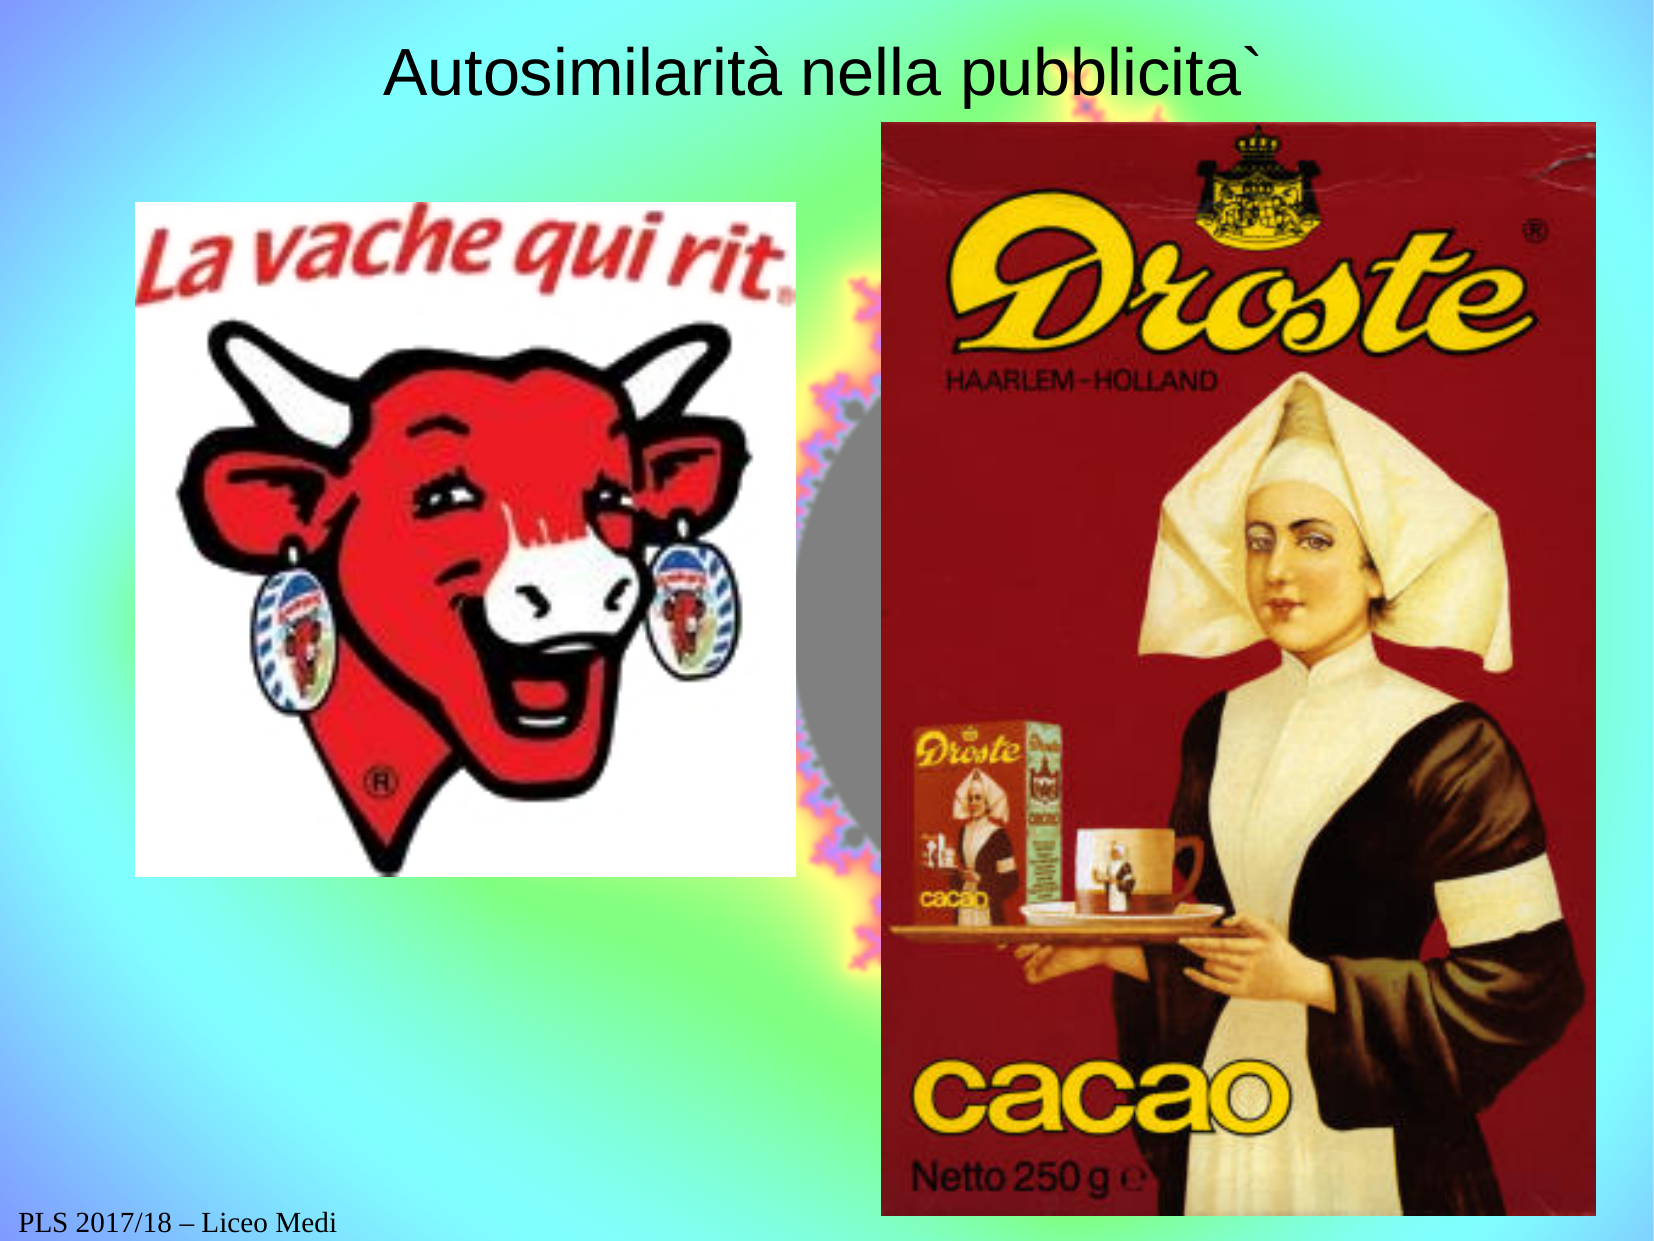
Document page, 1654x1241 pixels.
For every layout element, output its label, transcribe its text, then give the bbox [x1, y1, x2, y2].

picture [0, 0, 1654, 1241]
title Autosimilarità nella pubblicita` [20, 0, 1626, 147]
